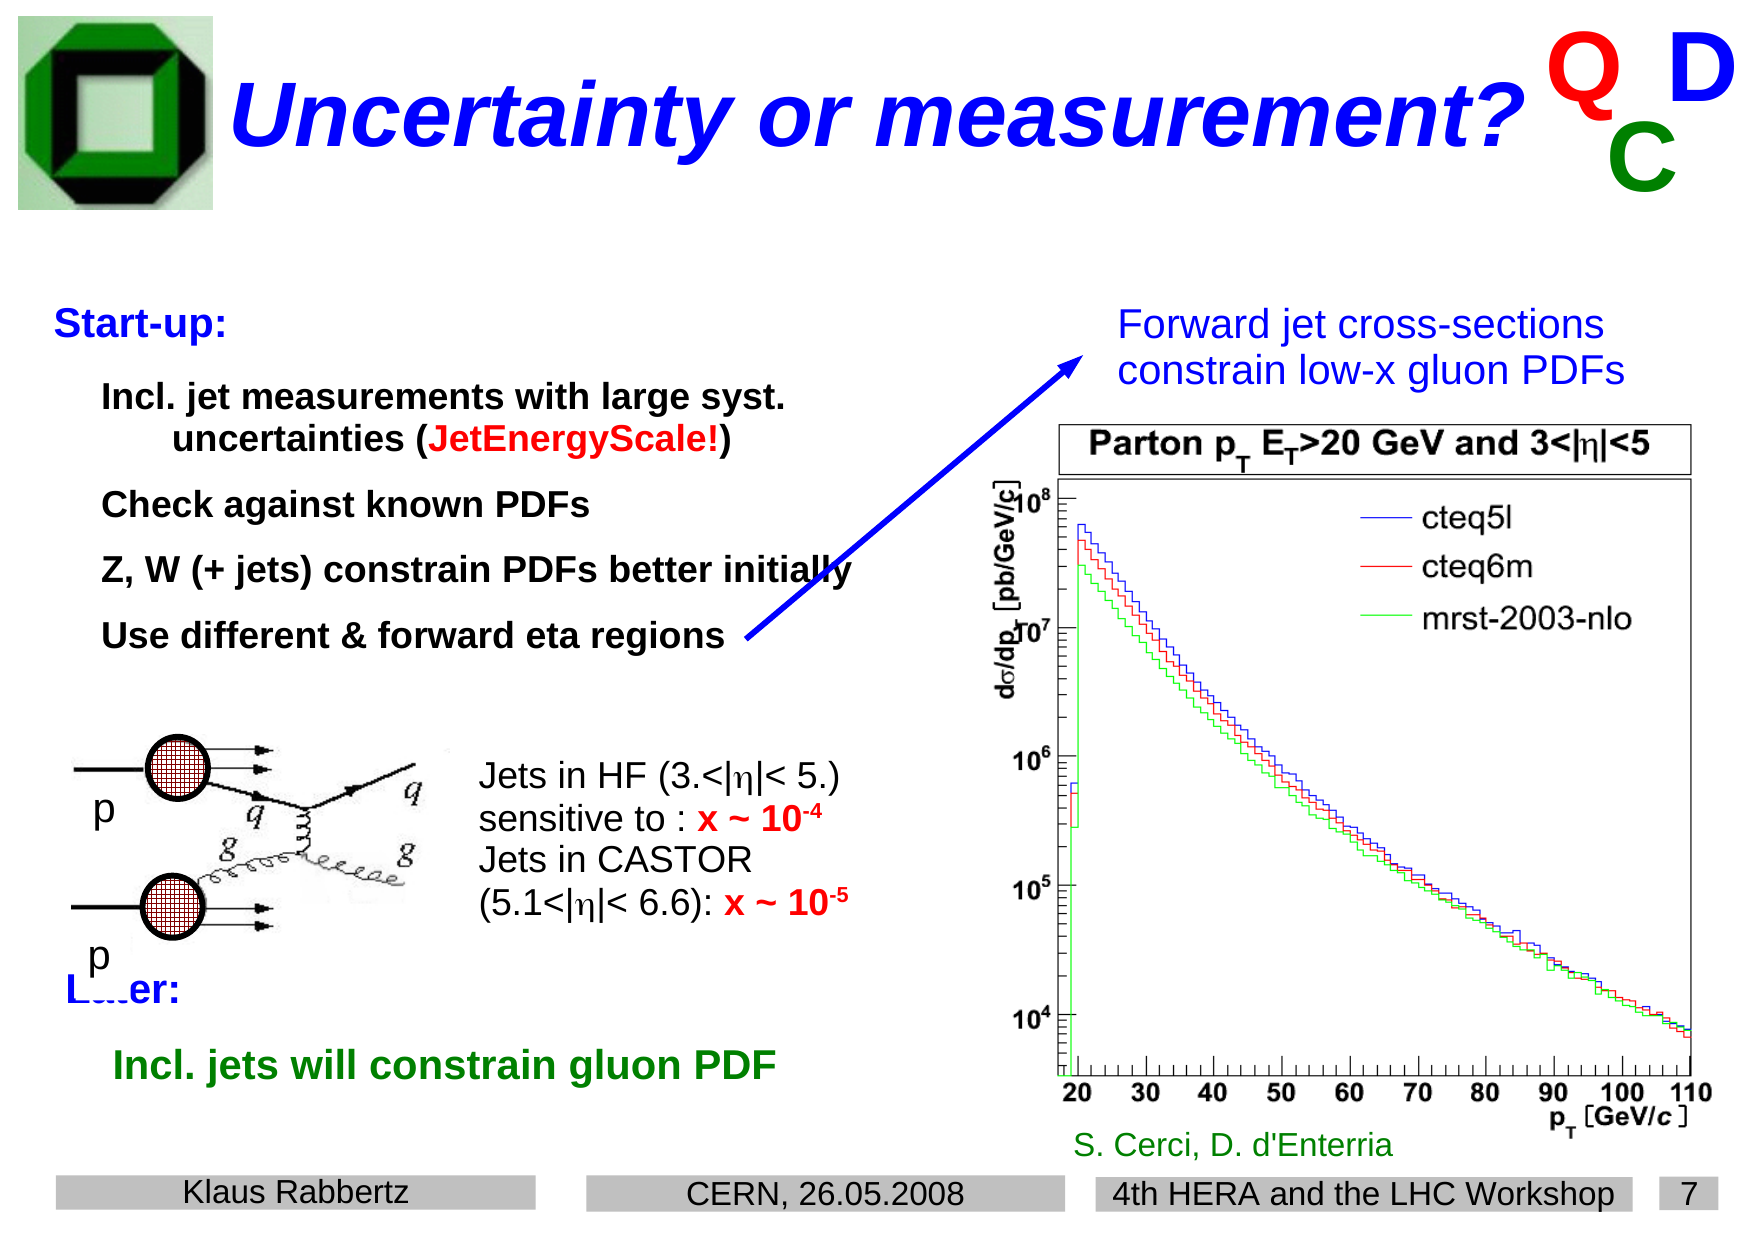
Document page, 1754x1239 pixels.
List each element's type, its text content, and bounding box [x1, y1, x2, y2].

text_box Jets in HF (3.<|h|< 5.) sensitive to : x ~ 10-4 Jets in CASTOR (5.1<|h|< 6.6): x ~ 10-5 [466, 743, 881, 939]
title Uncertainty or measurement? [220, 27, 1536, 202]
list Start-up: Incl. jet measurements with large syst. uncertainties (JetEnergyScale!) Check against known PDFs Z, W (+ jets) constrain PDFs better initially Use different & forward eta regions Later: Incl. jets will constrain gluon PDF [41, 299, 867, 1131]
text_box p [80, 773, 136, 862]
text_box p [75, 912, 131, 1001]
picture [988, 423, 996, 430]
picture [18, 16, 213, 210]
picture [71, 734, 450, 955]
text_box [147, 736, 208, 799]
text_box Forward jet cross-sections constrain low-x gluon PDFs [1105, 288, 1638, 406]
text_box S. Cerci, D. d'Enterria [1061, 1114, 1407, 1176]
picture [988, 423, 1714, 1149]
text_box [142, 875, 203, 938]
